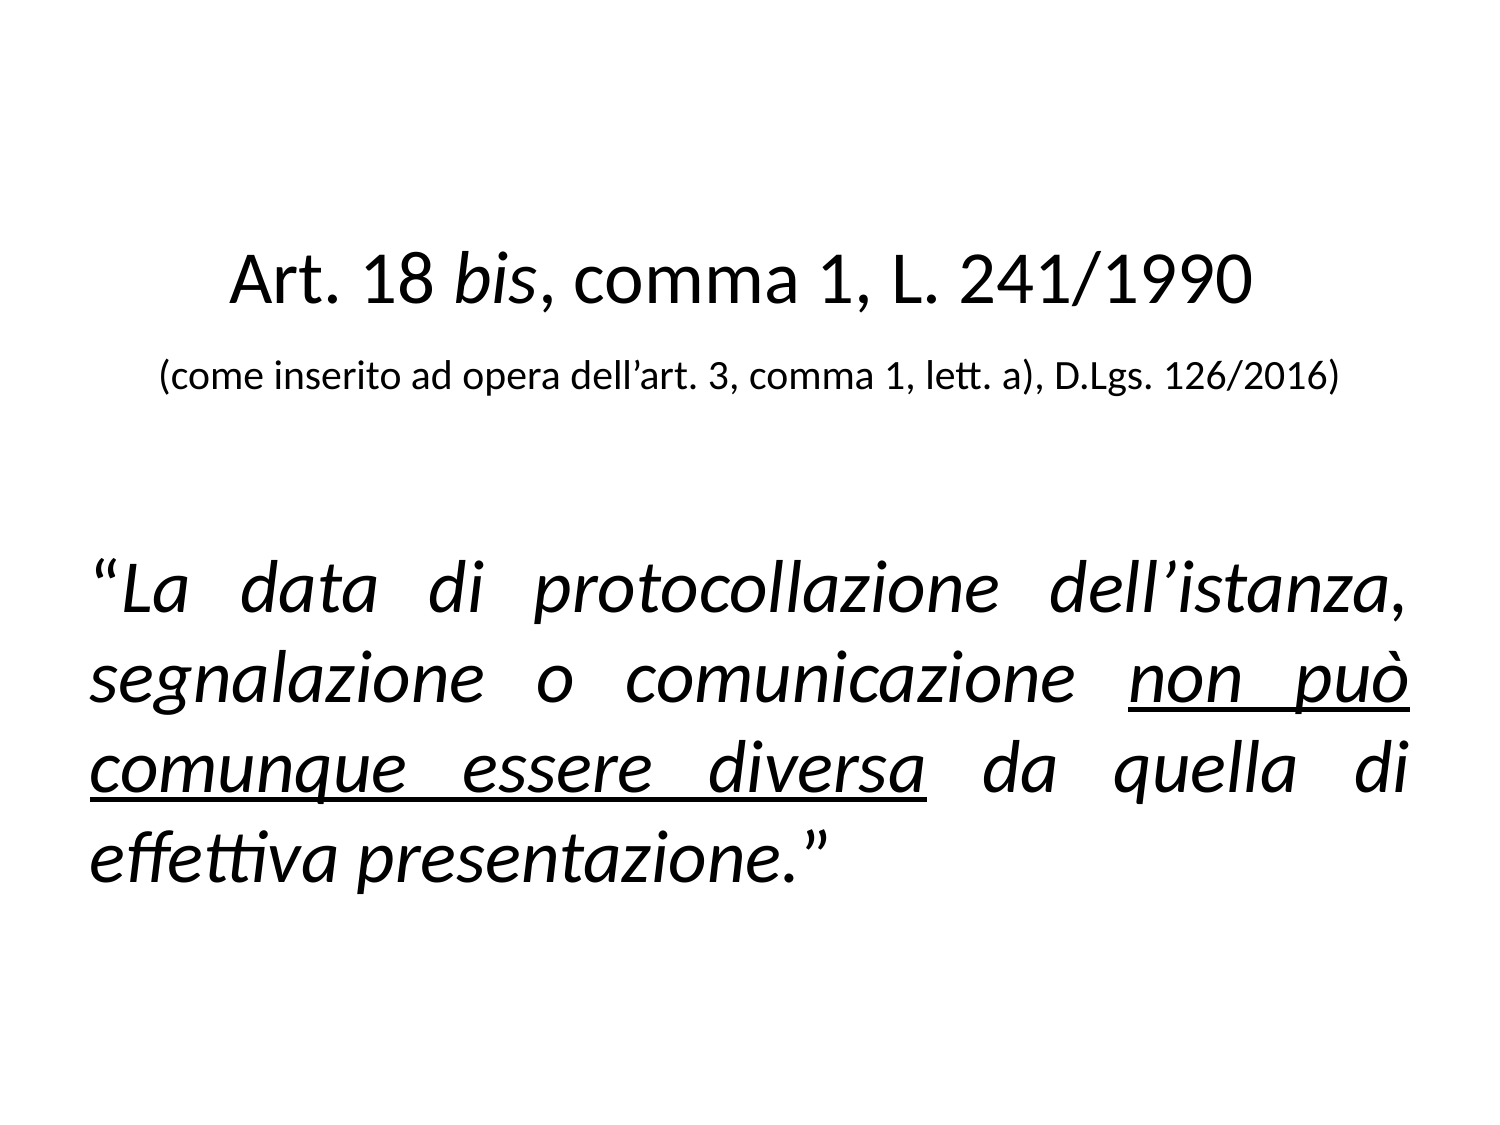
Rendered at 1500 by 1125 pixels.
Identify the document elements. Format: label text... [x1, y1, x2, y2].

list Art. 18 bis, comma 1, L. 241/1990 (come inserito ad opera dell’art. 3, comma 1, lett. a), D.Lgs. 126/2016) “La data di protocollazione dell’istanza, segnalazione o comunicazione non può comunque essere diversa da quella di effettiva presentazione.” [75, 101, 1425, 1005]
